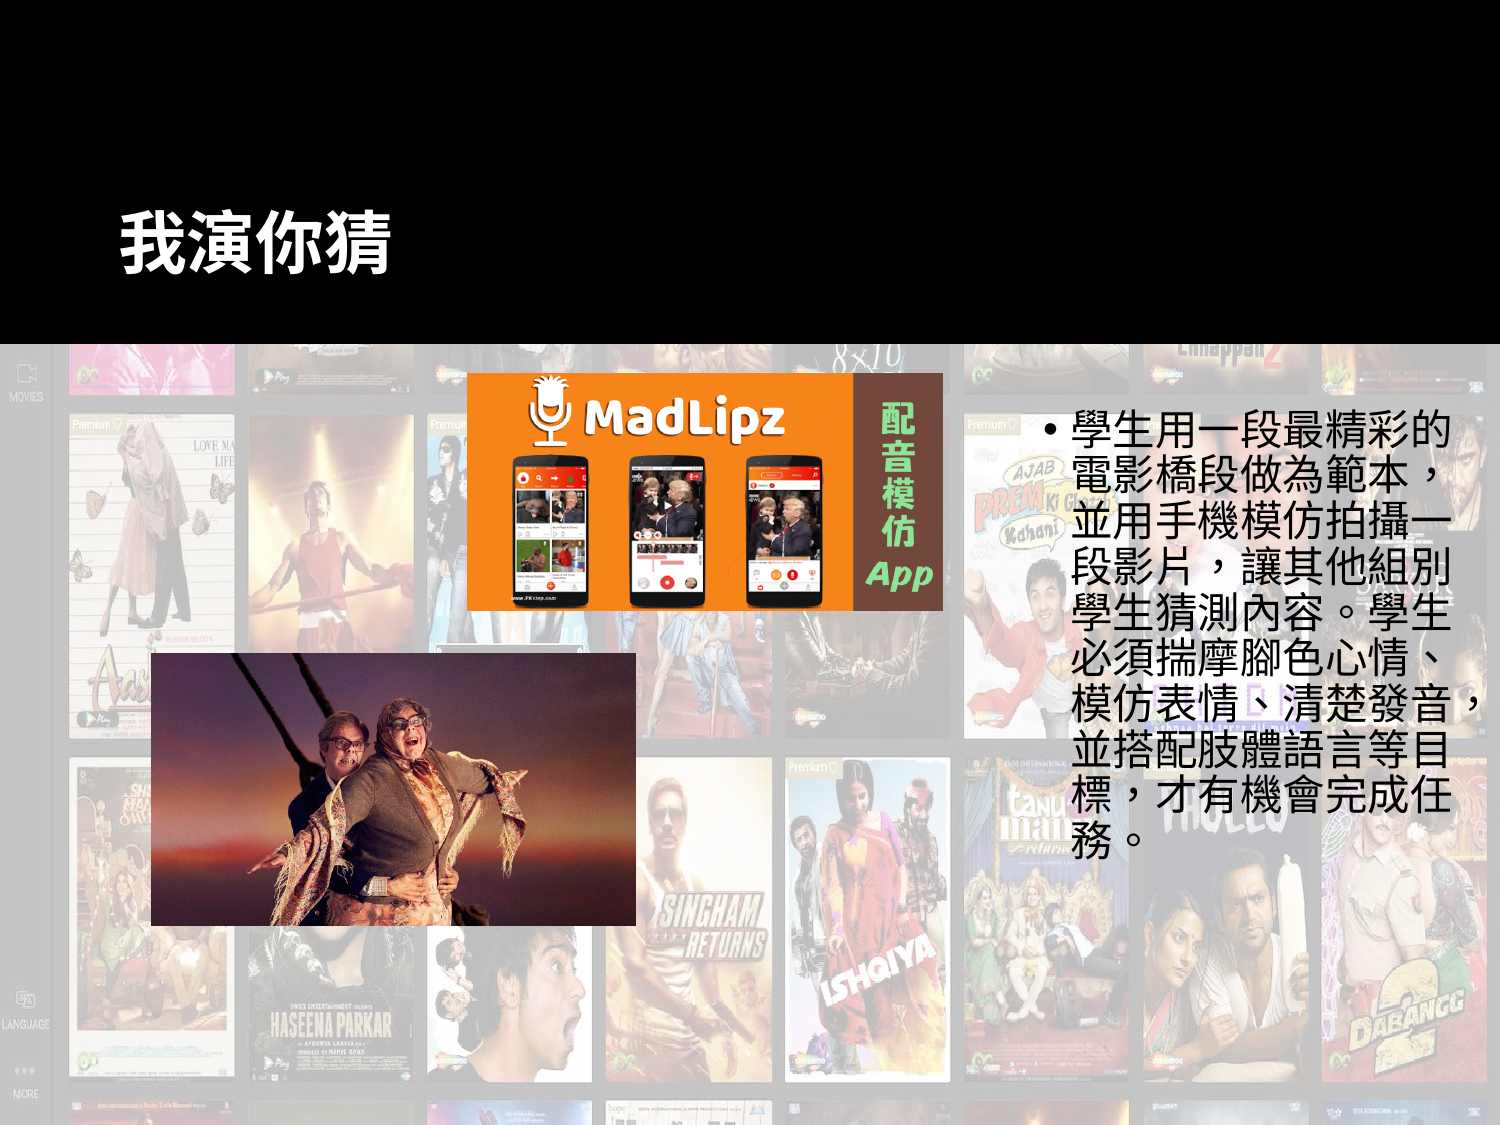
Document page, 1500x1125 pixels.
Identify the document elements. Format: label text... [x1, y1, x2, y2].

picture [151, 653, 636, 926]
picture [467, 373, 943, 611]
text_box [0, 0, 1500, 344]
list 學生用一段最精彩的電影橋段做為範本，並用手機模仿拍攝一段影片，讓其他組別學生猜測內容。學生必須揣摩腳色心情、模仿表情、清楚發音，並搭配肢體語言等目標，才有機會完成任務。 [1028, 401, 1469, 908]
title 我演你猜 [103, 165, 1397, 329]
